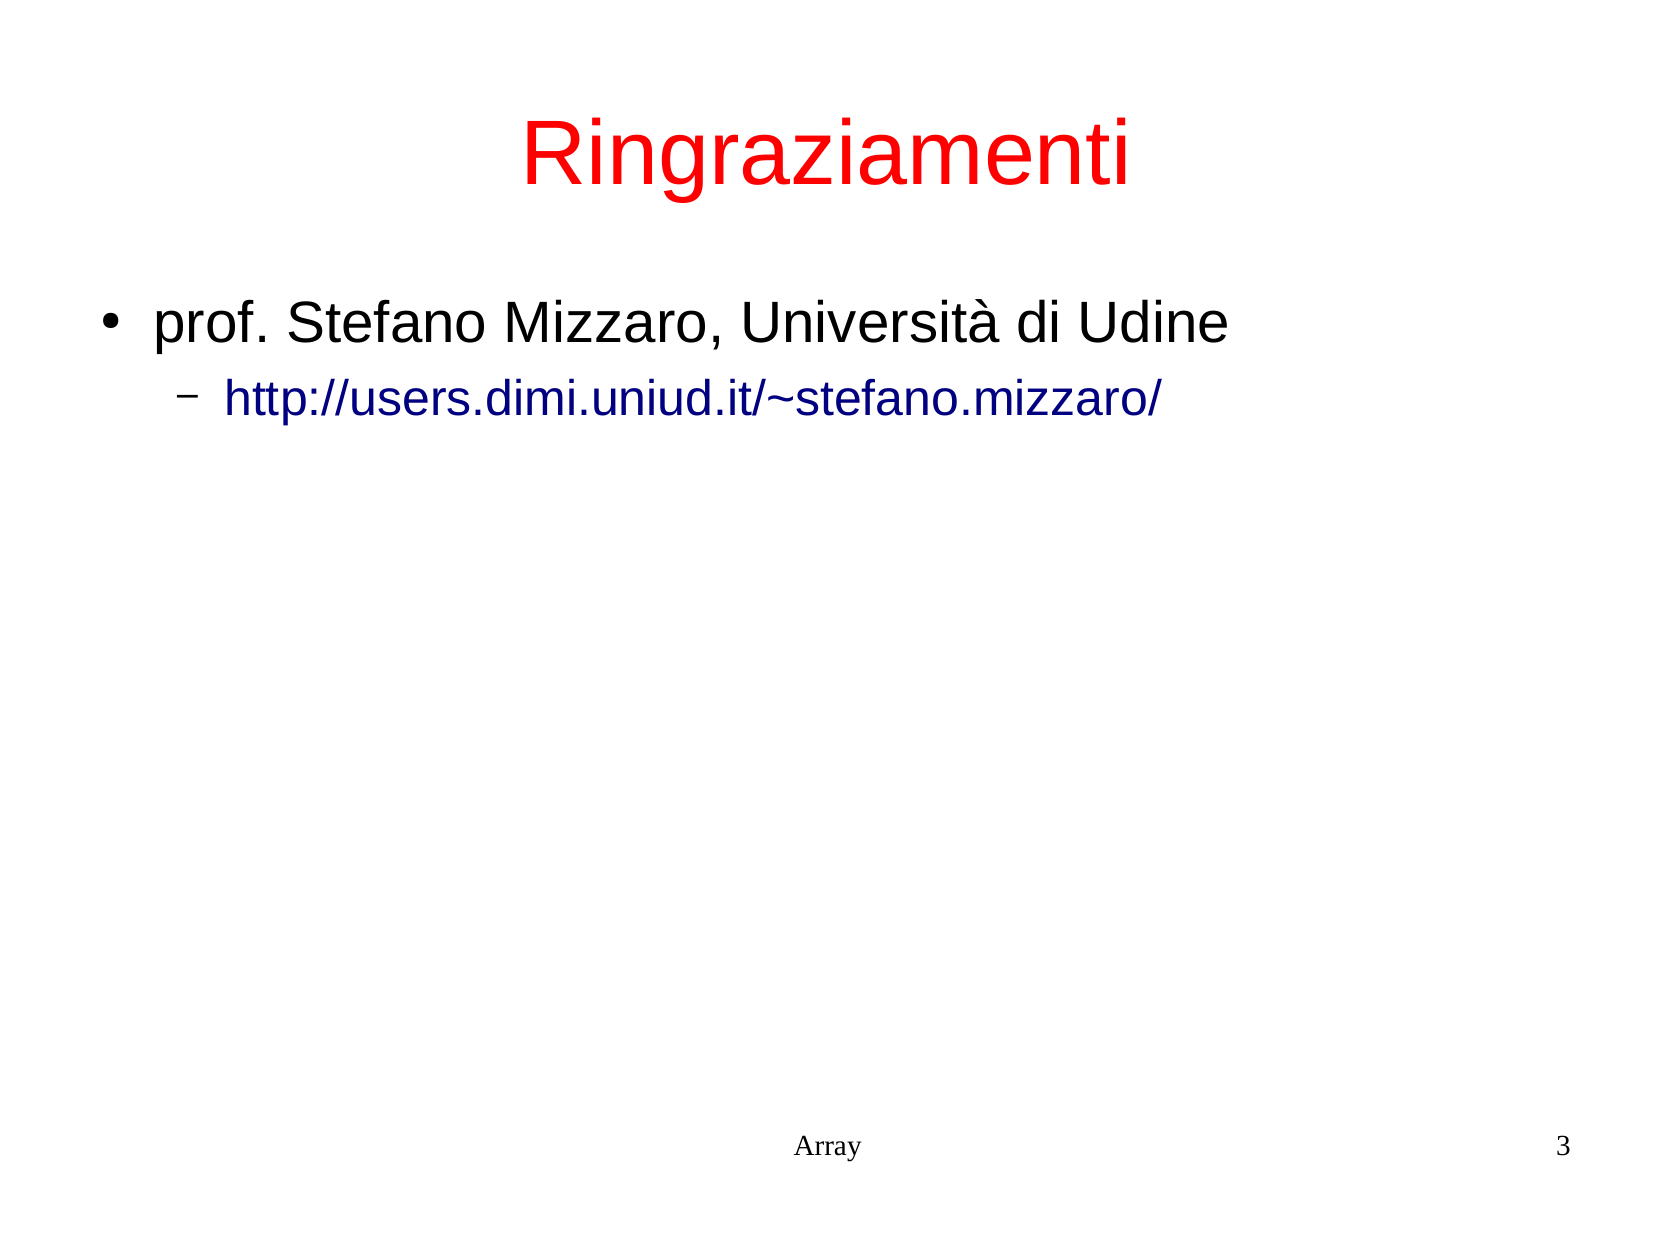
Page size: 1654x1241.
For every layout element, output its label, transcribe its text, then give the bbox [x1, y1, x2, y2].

list prof. Stefano Mizzaro, Università di Udine http://users.dimi.uniud.it/~stefano.mizzaro/ [82, 290, 1571, 1109]
title Ringraziamenti [82, 49, 1571, 257]
